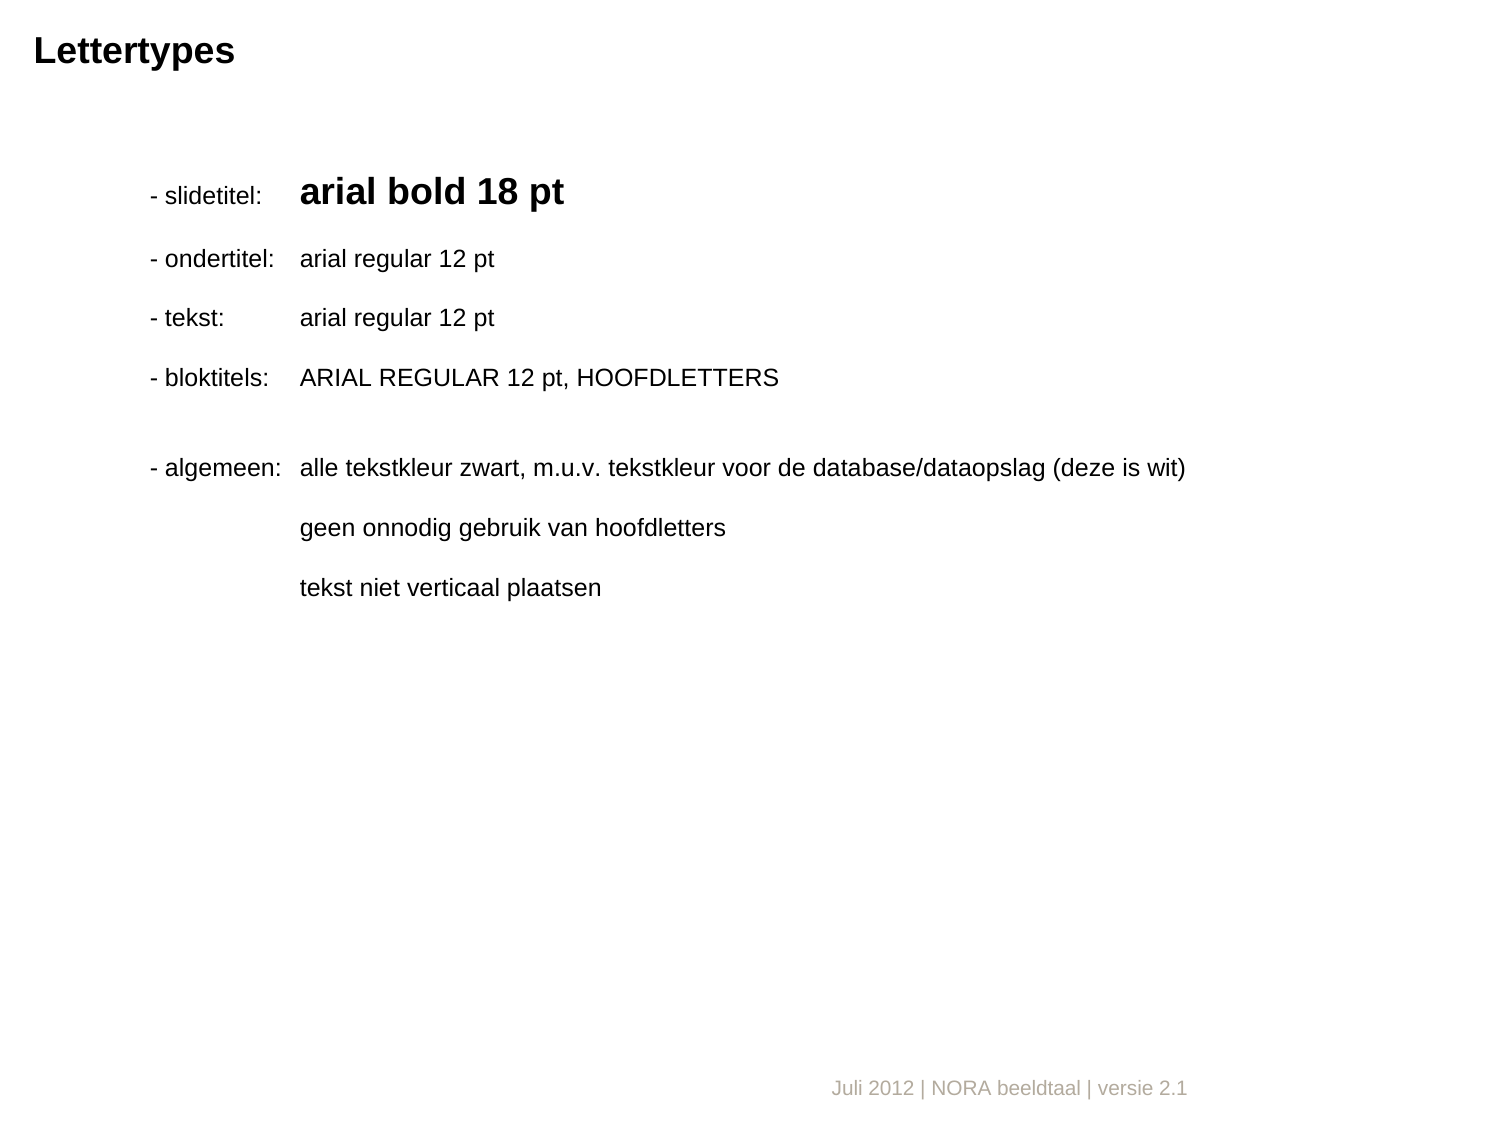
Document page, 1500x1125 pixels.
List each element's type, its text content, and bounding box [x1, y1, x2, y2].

text_box - slidetitel: arial bold 18 pt - ondertitel: arial regular 12 pt - tekst: arial regular 12 pt - bloktitels: ARIAL REGULAR 12 pt, HOOFDLETTERS - algemeen: alle tekstkleur zwart, m.u.v. tekstkleur voor de database/dataopslag (deze is wit) geen onnodig gebruik van hoofdletters tekst niet verticaal plaatsen [135, 159, 1204, 669]
title Lettertypes [18, 18, 1294, 79]
